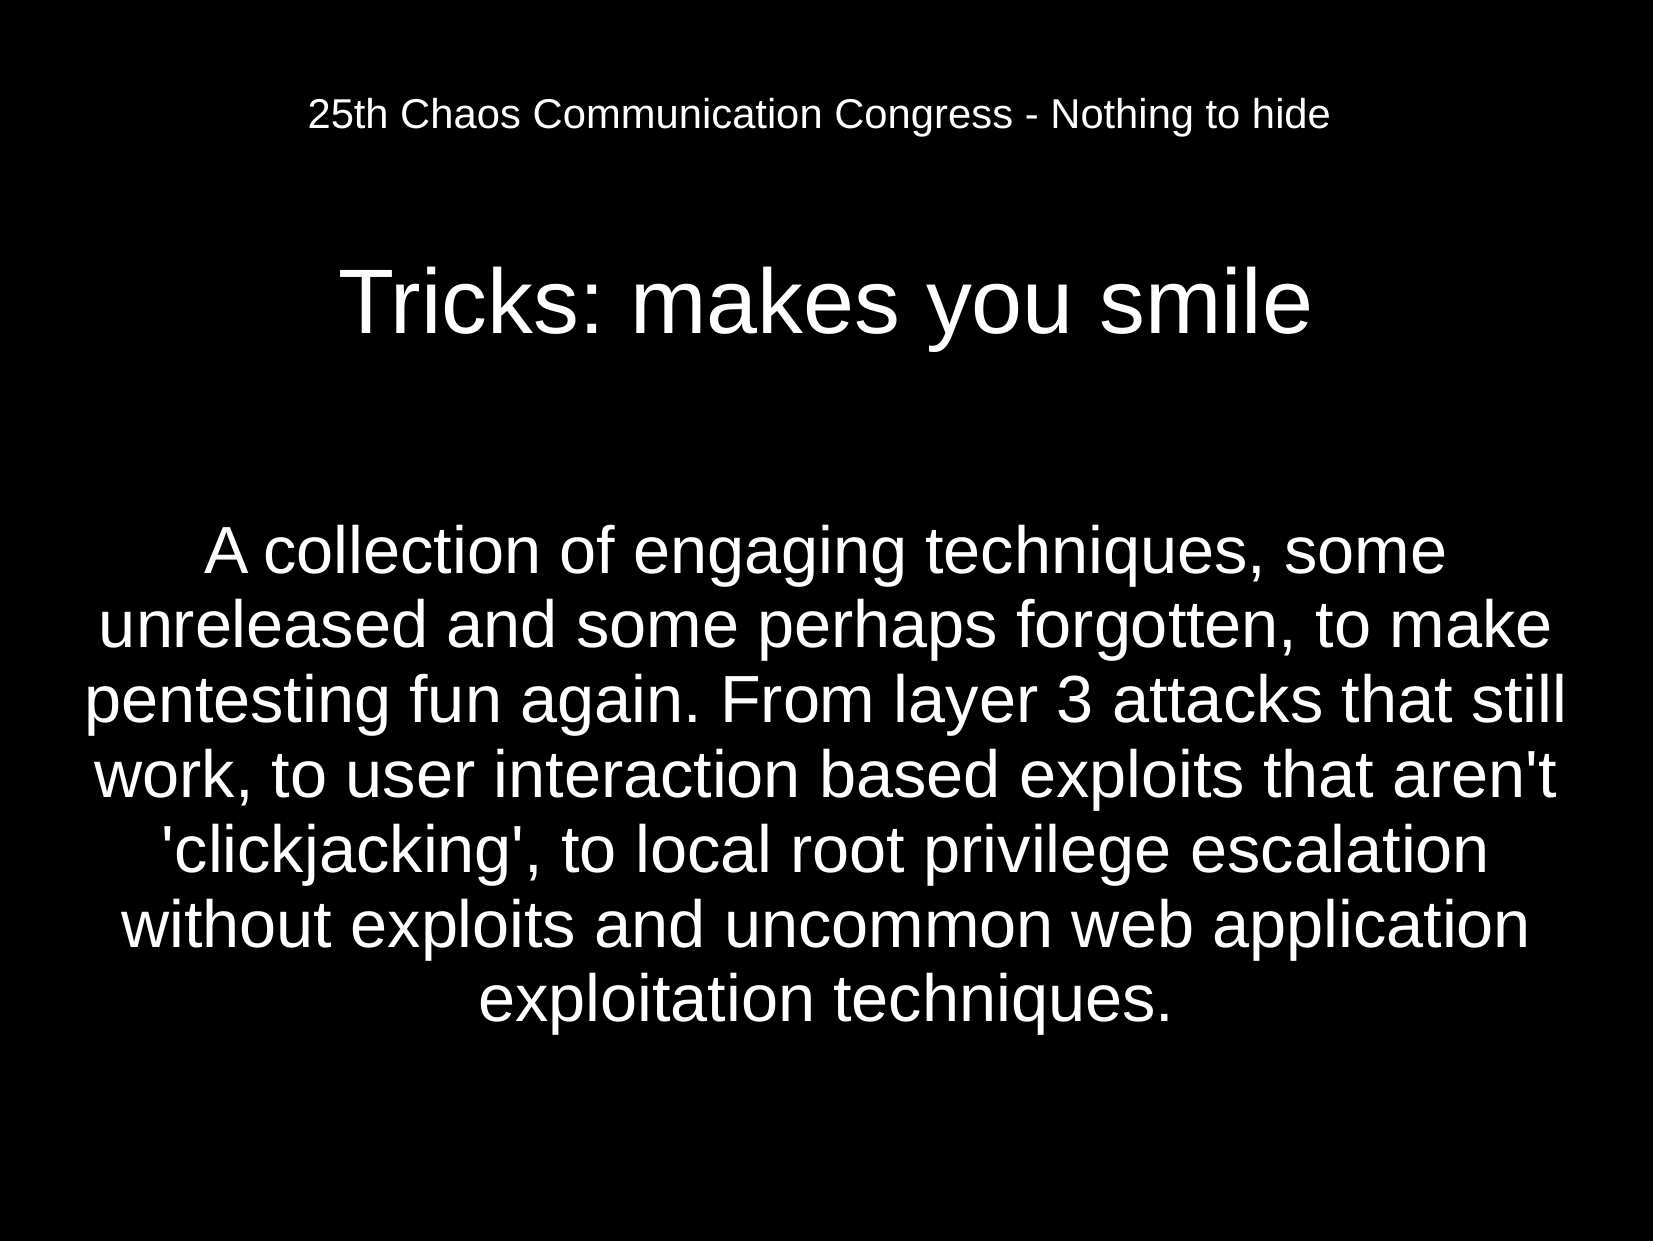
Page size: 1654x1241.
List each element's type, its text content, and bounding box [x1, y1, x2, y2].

subtitle A collection of engaging techniques, some unreleased and some perhaps forgotten, to make pentesting fun again. From layer 3 attacks that still work, to user interaction based exploits that aren't 'clickjacking', to local root privilege escalation without exploits and uncommon web application exploitation techniques. [82, 297, 1571, 1102]
title 25th Chaos Communication Congress - Nothing to hide Tricks: makes you smile [82, 0, 1571, 297]
